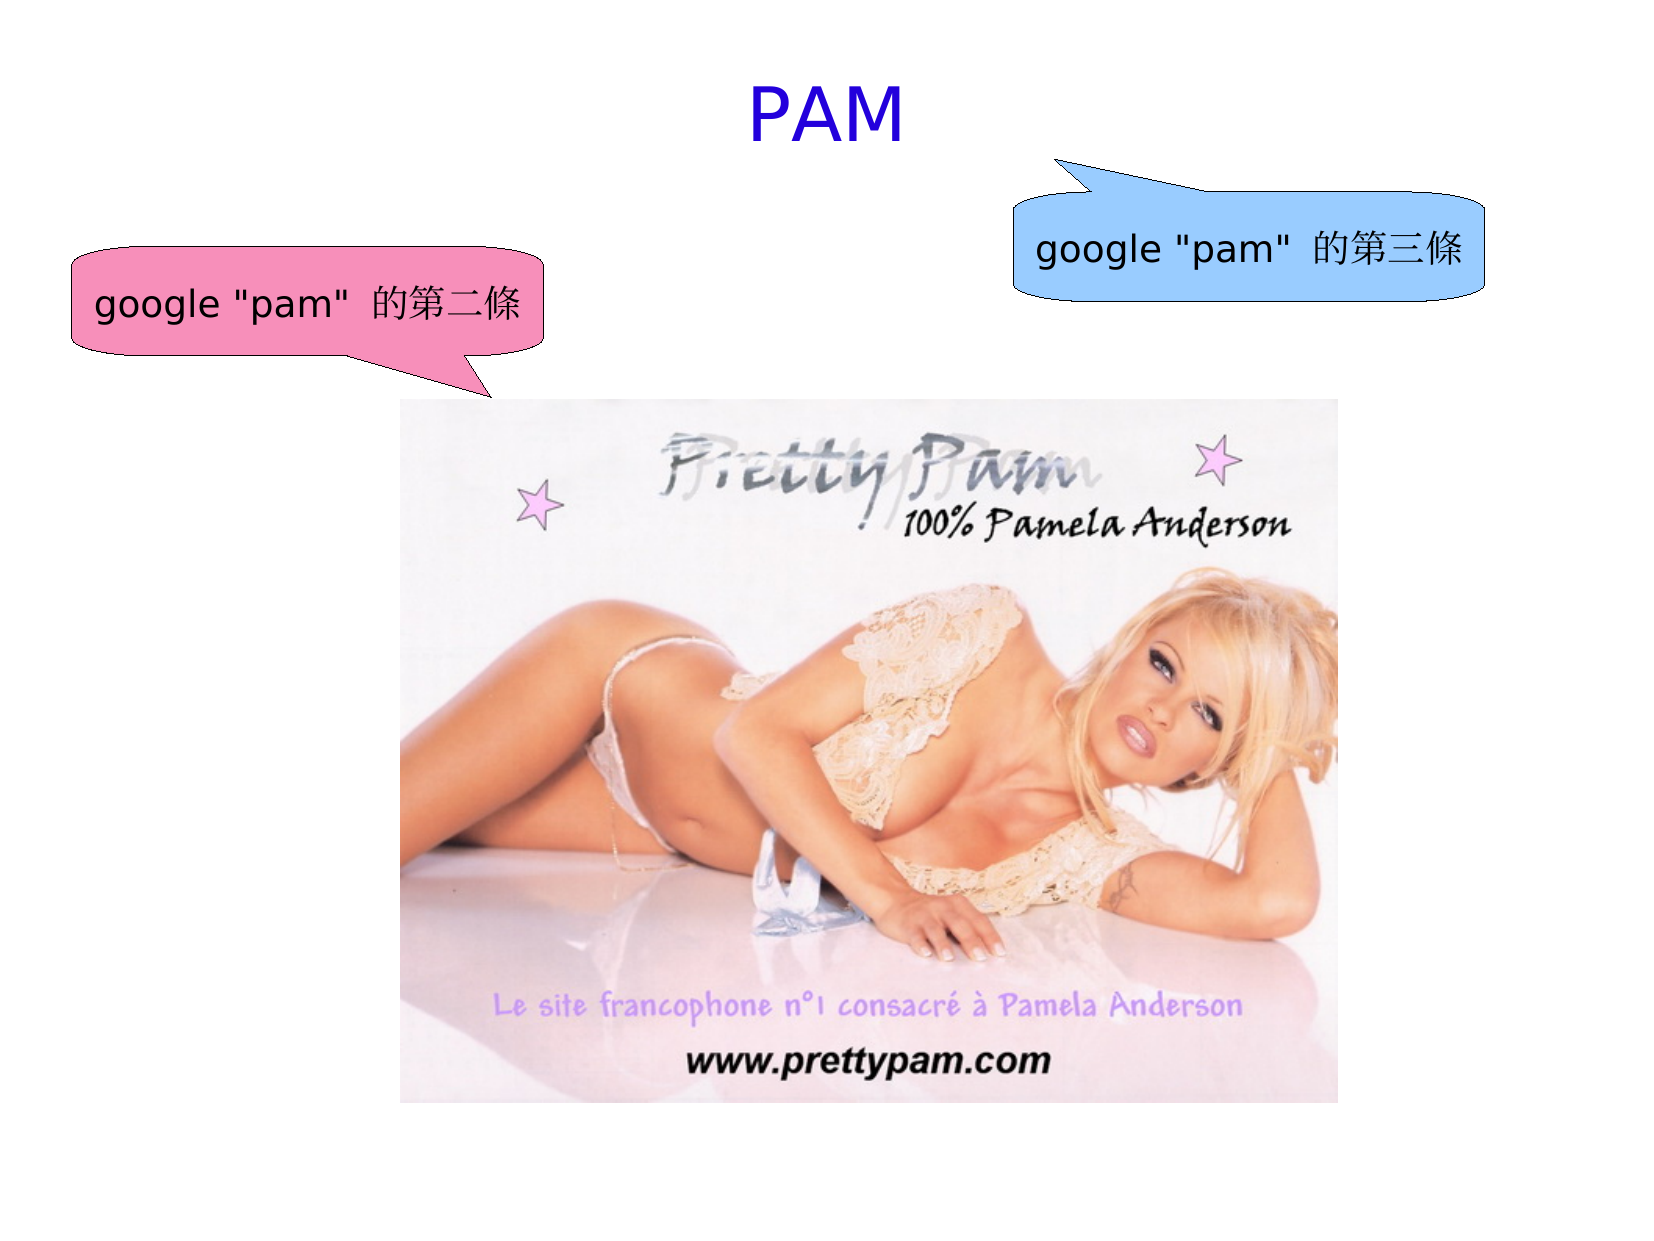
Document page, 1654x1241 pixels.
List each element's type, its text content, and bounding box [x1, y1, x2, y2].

title PAM [82, 49, 1571, 182]
picture [400, 399, 1338, 1103]
text_box google "pam" 的第二條 [71, 246, 544, 398]
text_box google "pam" 的第三條 [1013, 159, 1485, 302]
